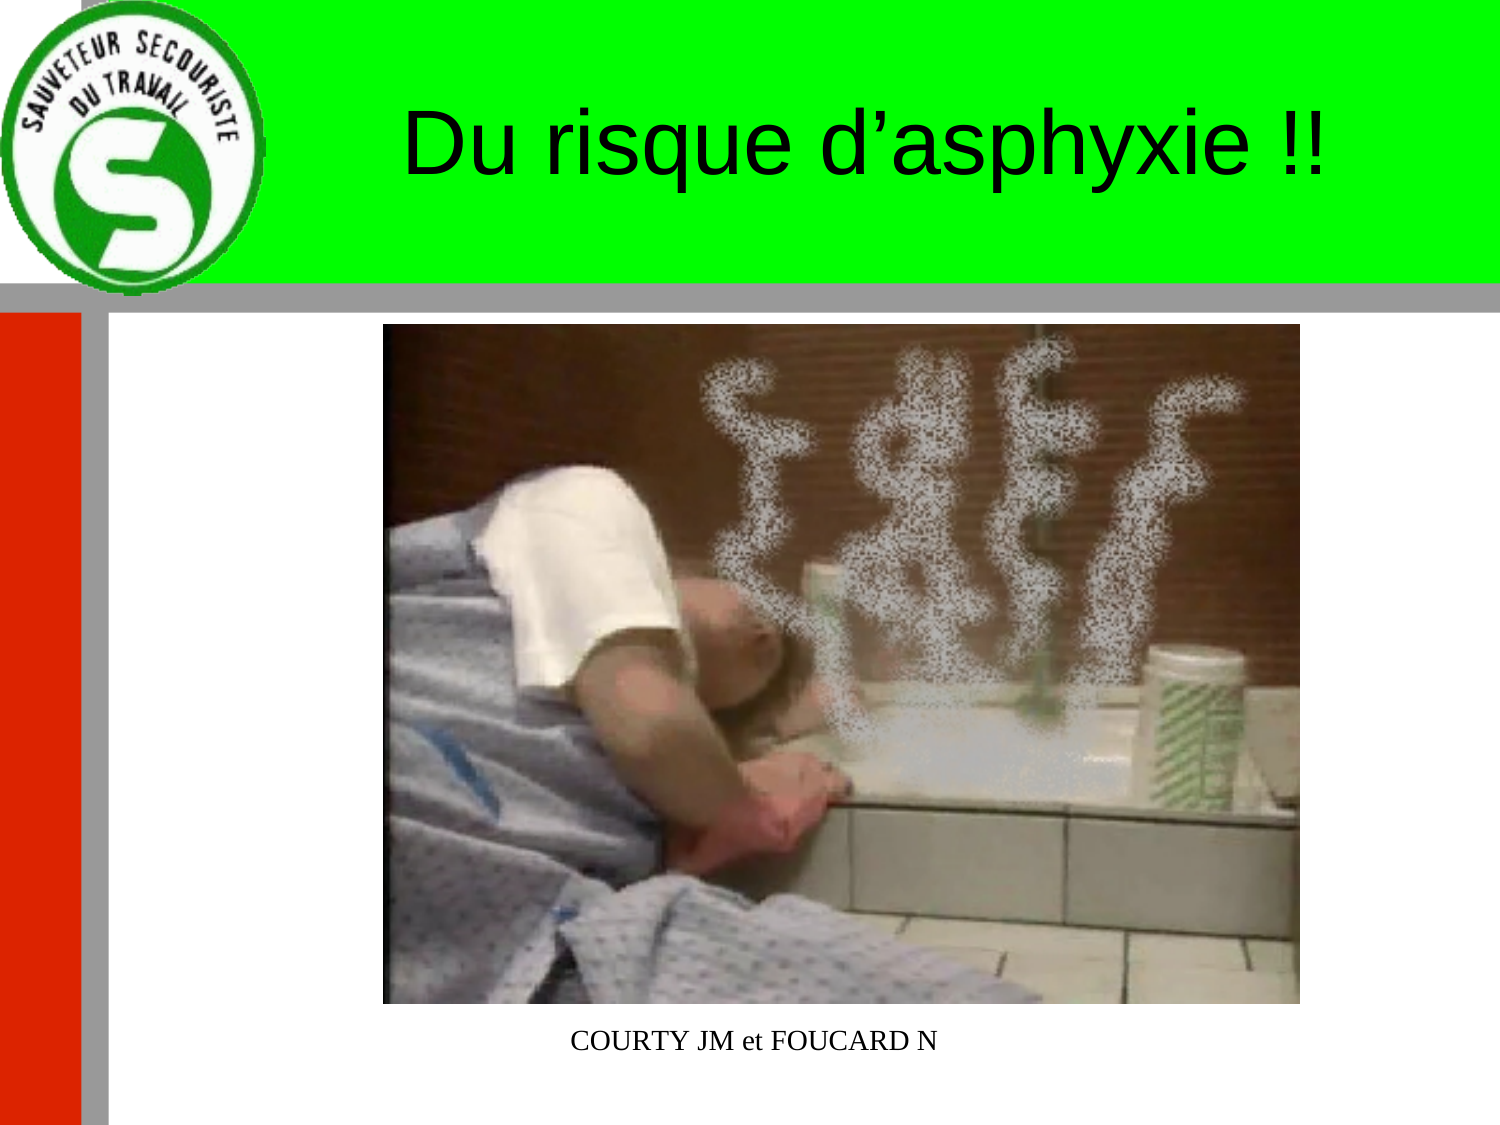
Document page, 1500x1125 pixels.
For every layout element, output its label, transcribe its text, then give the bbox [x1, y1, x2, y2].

picture [0, 0, 266, 296]
picture [383, 324, 1300, 1004]
title Du risque d’asphyxie !! [266, 48, 1500, 237]
